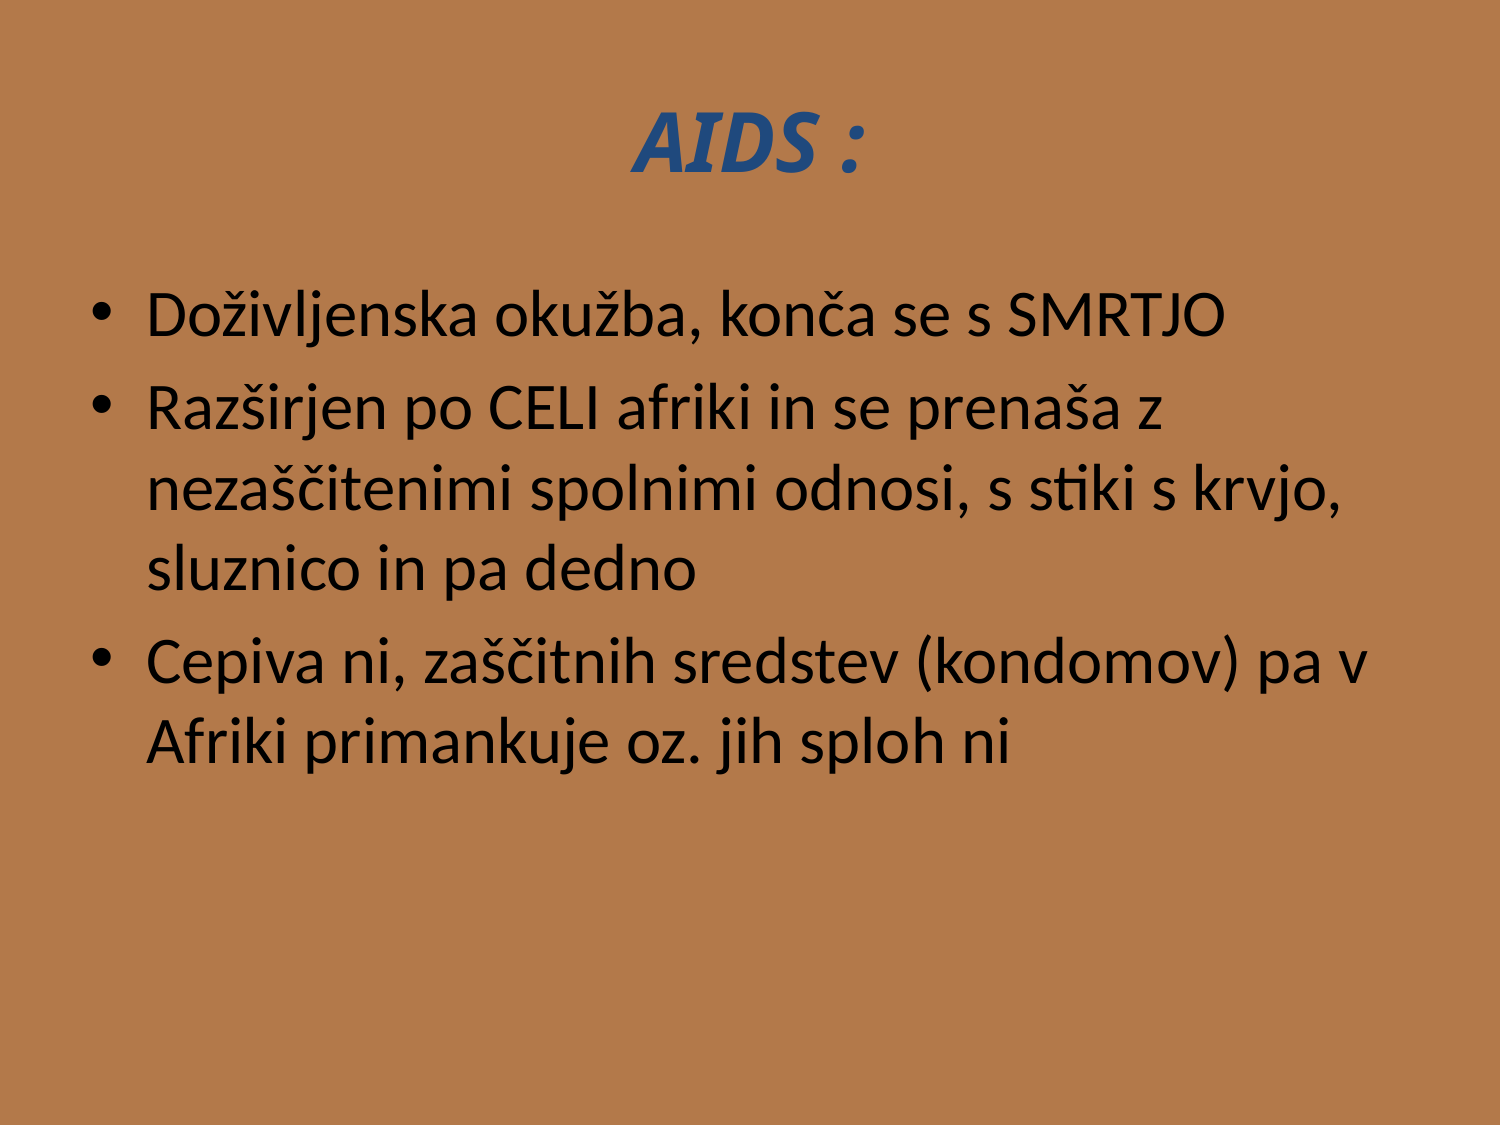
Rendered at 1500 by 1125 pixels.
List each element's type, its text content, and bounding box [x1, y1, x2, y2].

title AIDS : [75, 45, 1425, 233]
list Doživljenska okužba, konča se s SMRTJO Razširjen po CELI afriki in se prenaša z nezaščitenimi spolnimi odnosi, s stiki s krvjo, sluznico in pa dedno Cepiva ni, zaščitnih sredstev (kondomov) pa v Afriki primankuje oz. jih sploh ni [75, 262, 1425, 1005]
